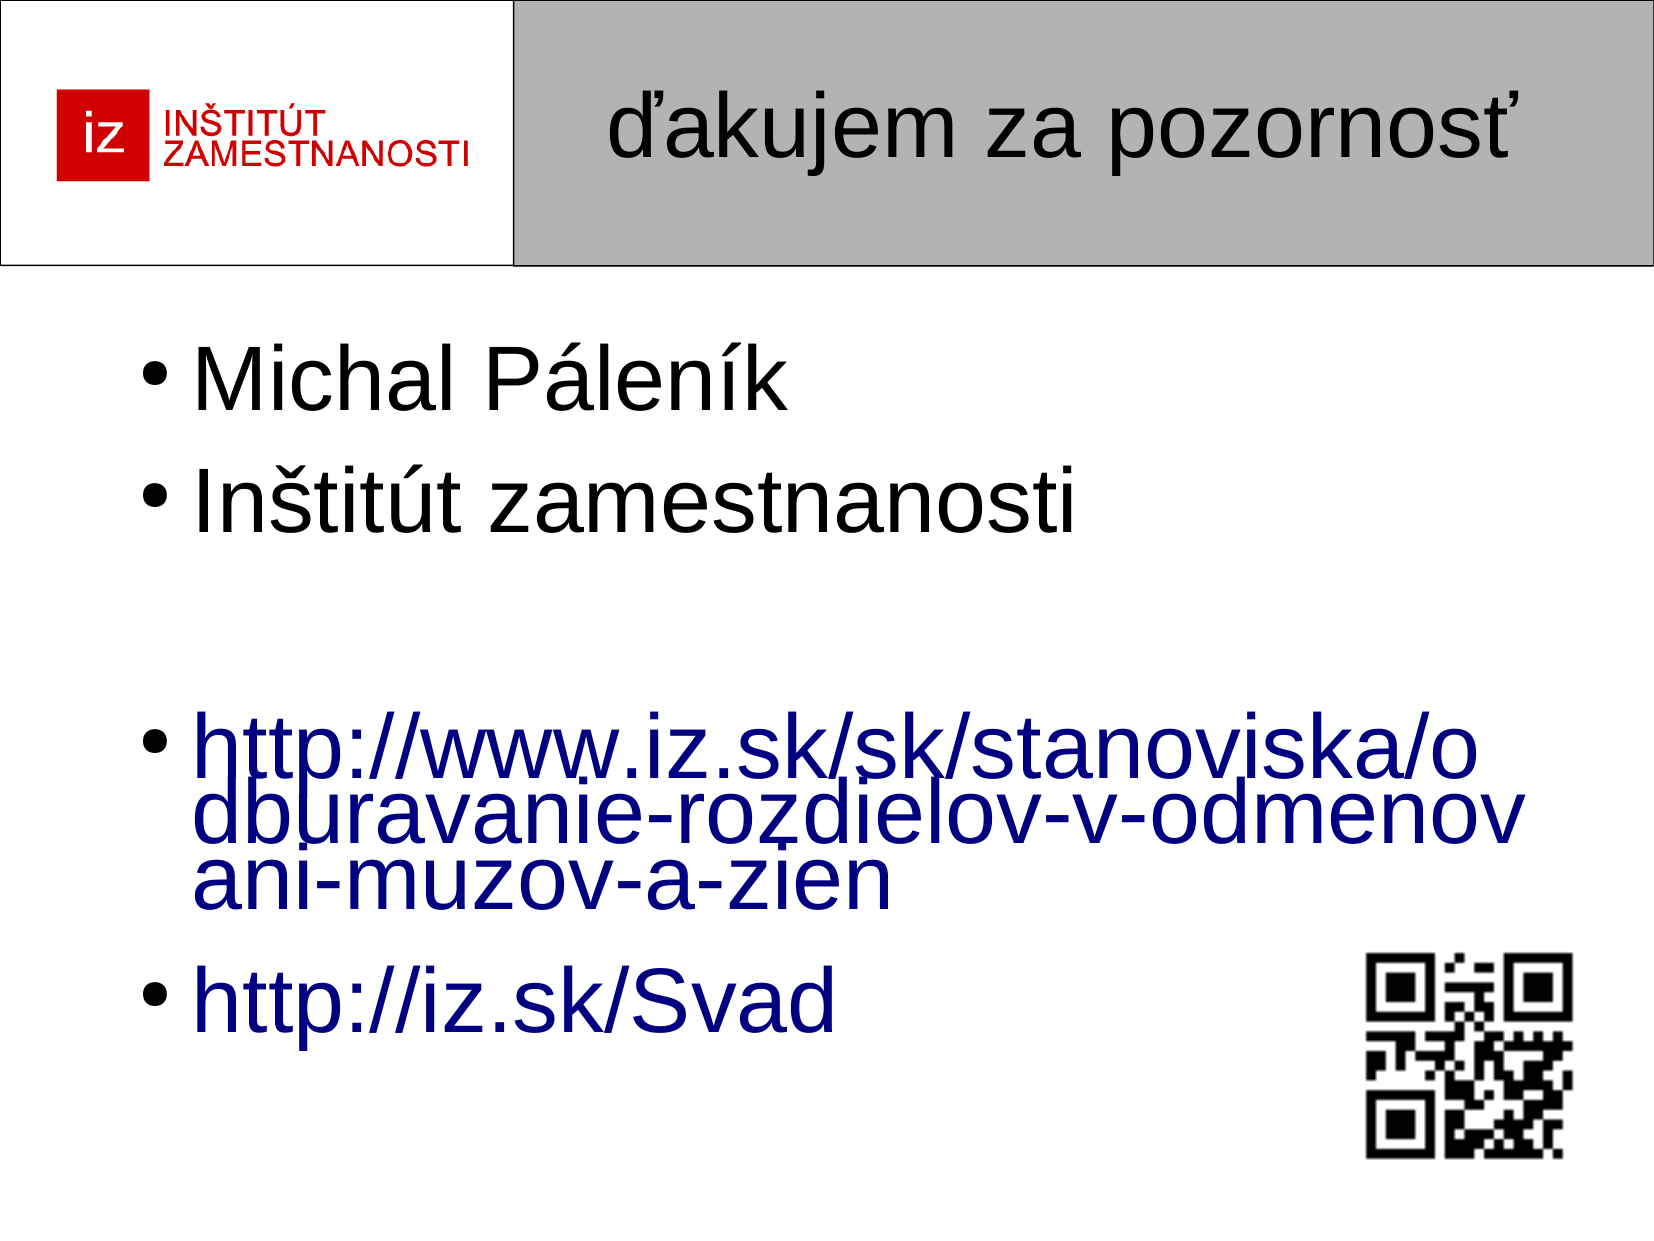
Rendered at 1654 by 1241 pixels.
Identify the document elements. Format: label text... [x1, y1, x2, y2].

list Michal Páleník Inštitút zamestnanosti http://www.iz.sk/sk/stanoviska/odburavanie-rozdielov-v-odmenovani-muzov-a-zien http://iz.sk/Svad [121, 344, 1533, 1126]
picture [5, 8, 512, 257]
picture [1328, 915, 1613, 1199]
title ďakujem za pozornosť [561, 29, 1565, 237]
